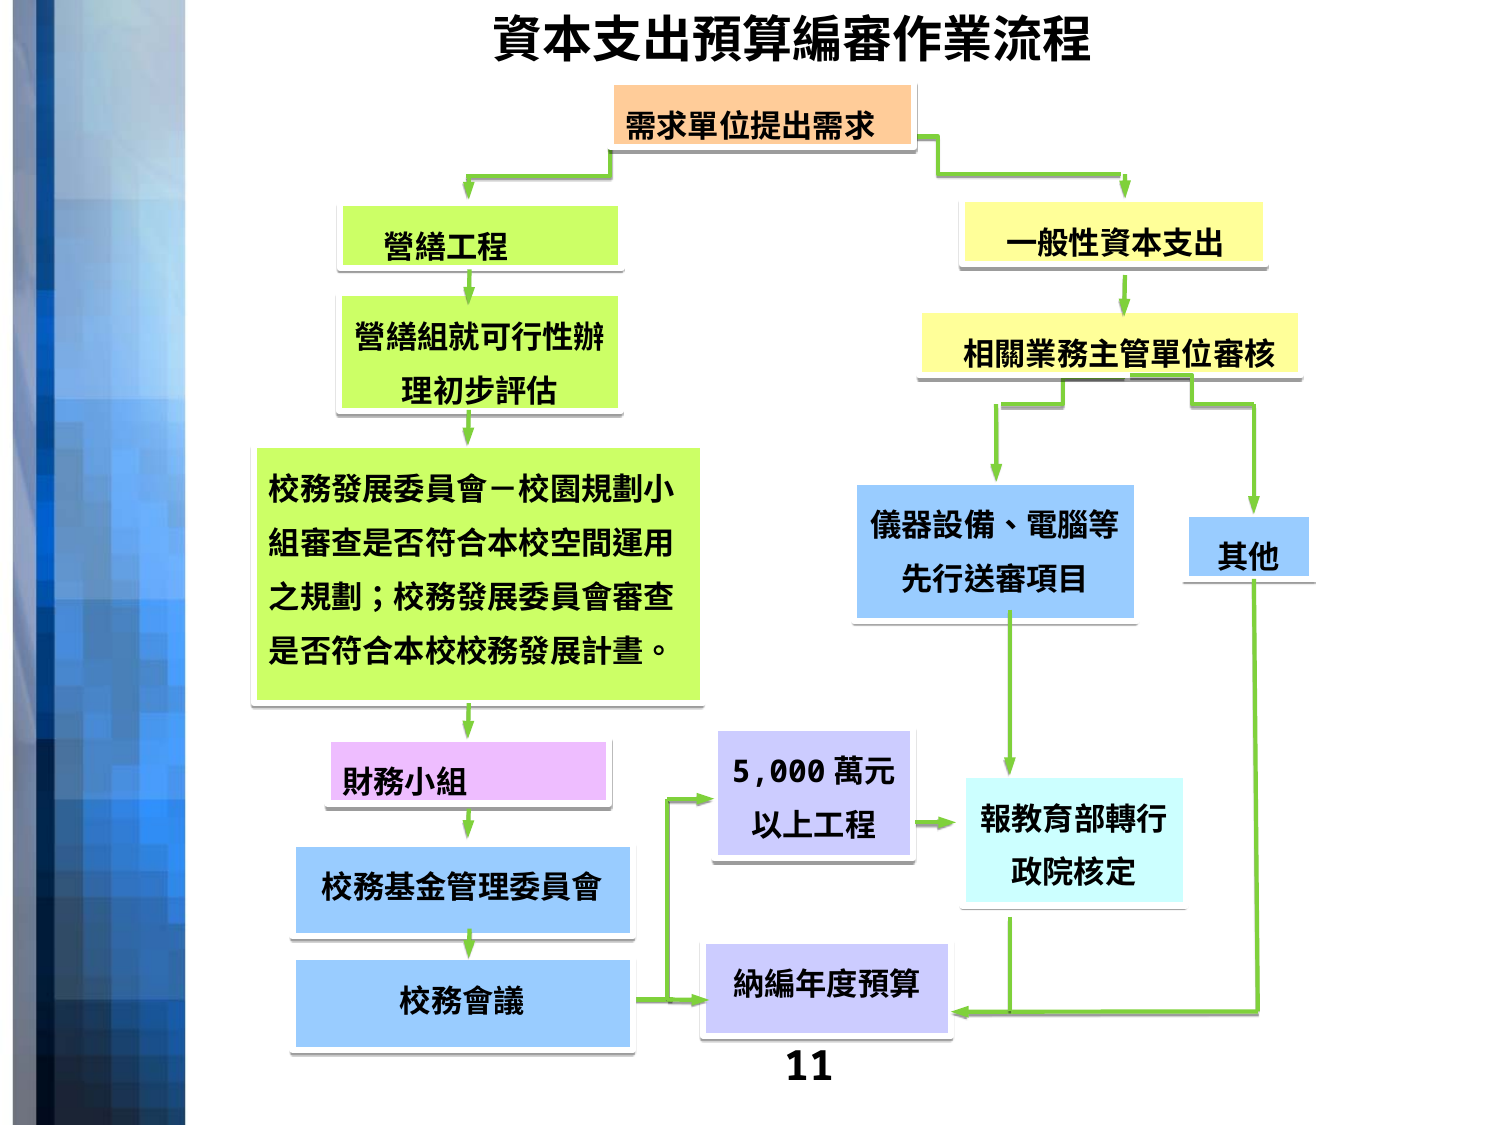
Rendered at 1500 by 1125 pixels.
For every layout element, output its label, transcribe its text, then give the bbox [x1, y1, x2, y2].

text_box 5,000萬元以上工程 [714, 727, 913, 859]
text_box 相關業務主管單位審核 [919, 310, 1301, 376]
text_box 校務會議 [292, 957, 633, 1050]
text_box 一般性資本支出 [962, 199, 1266, 265]
text_box 其他 [1185, 513, 1313, 579]
text_box 校務發展委員會－校園規劃小組審查是否符合本校空間運用之規劃；校務發展委員會審查是否符合本校校務發展計晝。 [253, 445, 703, 704]
text_box 儀器設備、電腦等先行送審項目 [854, 481, 1137, 622]
text_box 財務小組 [327, 738, 610, 804]
text_box 需求單位提出需求 [610, 82, 915, 148]
text_box 資本支出預算編審作業流程 [477, 0, 1107, 75]
text_box 報教育部轉行政院核定 [962, 774, 1186, 906]
text_box 納編年度預算 [702, 940, 952, 1036]
text_box 校務基金管理委員會 [292, 843, 633, 937]
text_box 營繕組就可行性辦理初步評估 [339, 292, 621, 411]
text_box 營繕工程 [339, 203, 622, 269]
